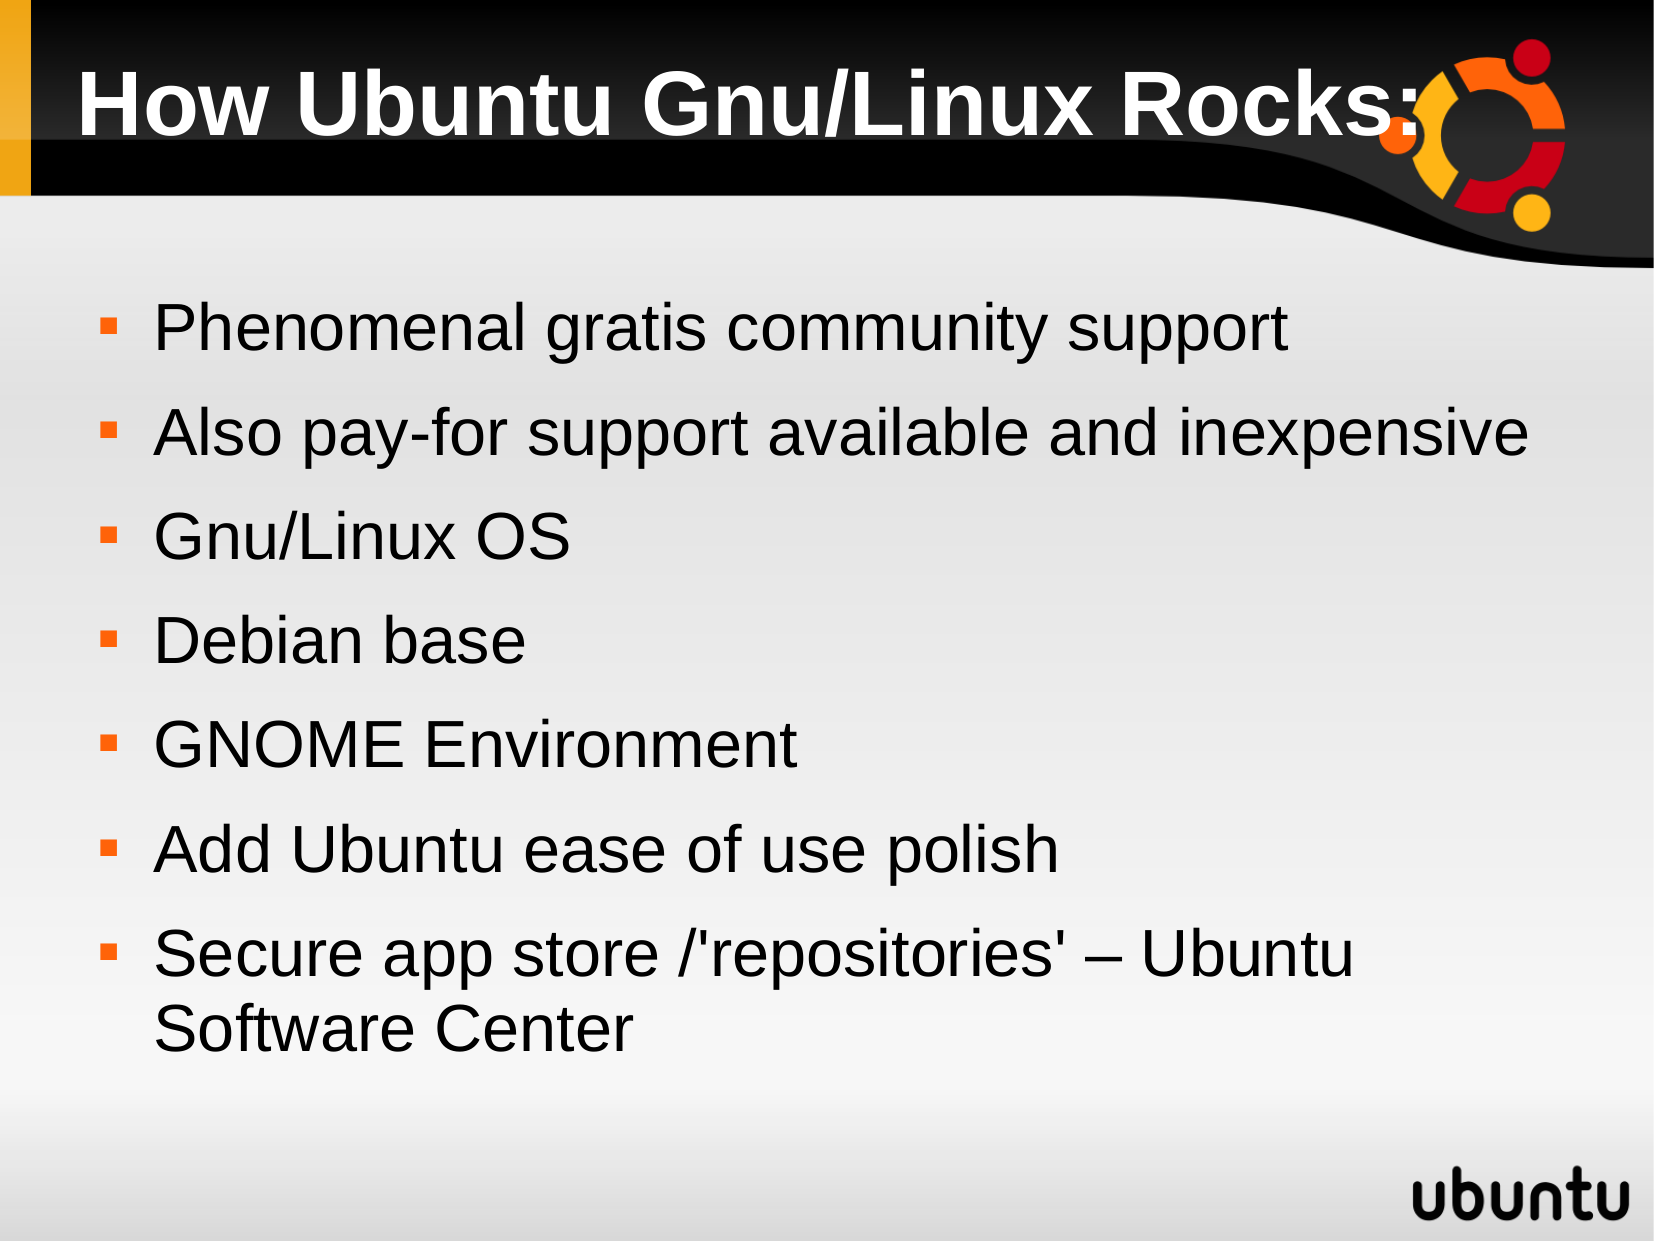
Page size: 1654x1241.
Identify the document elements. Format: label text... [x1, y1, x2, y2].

picture [0, 0, 1654, 1241]
title How Ubuntu Gnu/Linux Rocks: [76, 0, 1565, 208]
list Phenomenal gratis community support Also pay-for support available and inexpensive Gnu/Linux OS Debian base GNOME Environment Add Ubuntu ease of use polish Secure app store /'repositories' – Ubuntu Software Center [82, 290, 1571, 1109]
